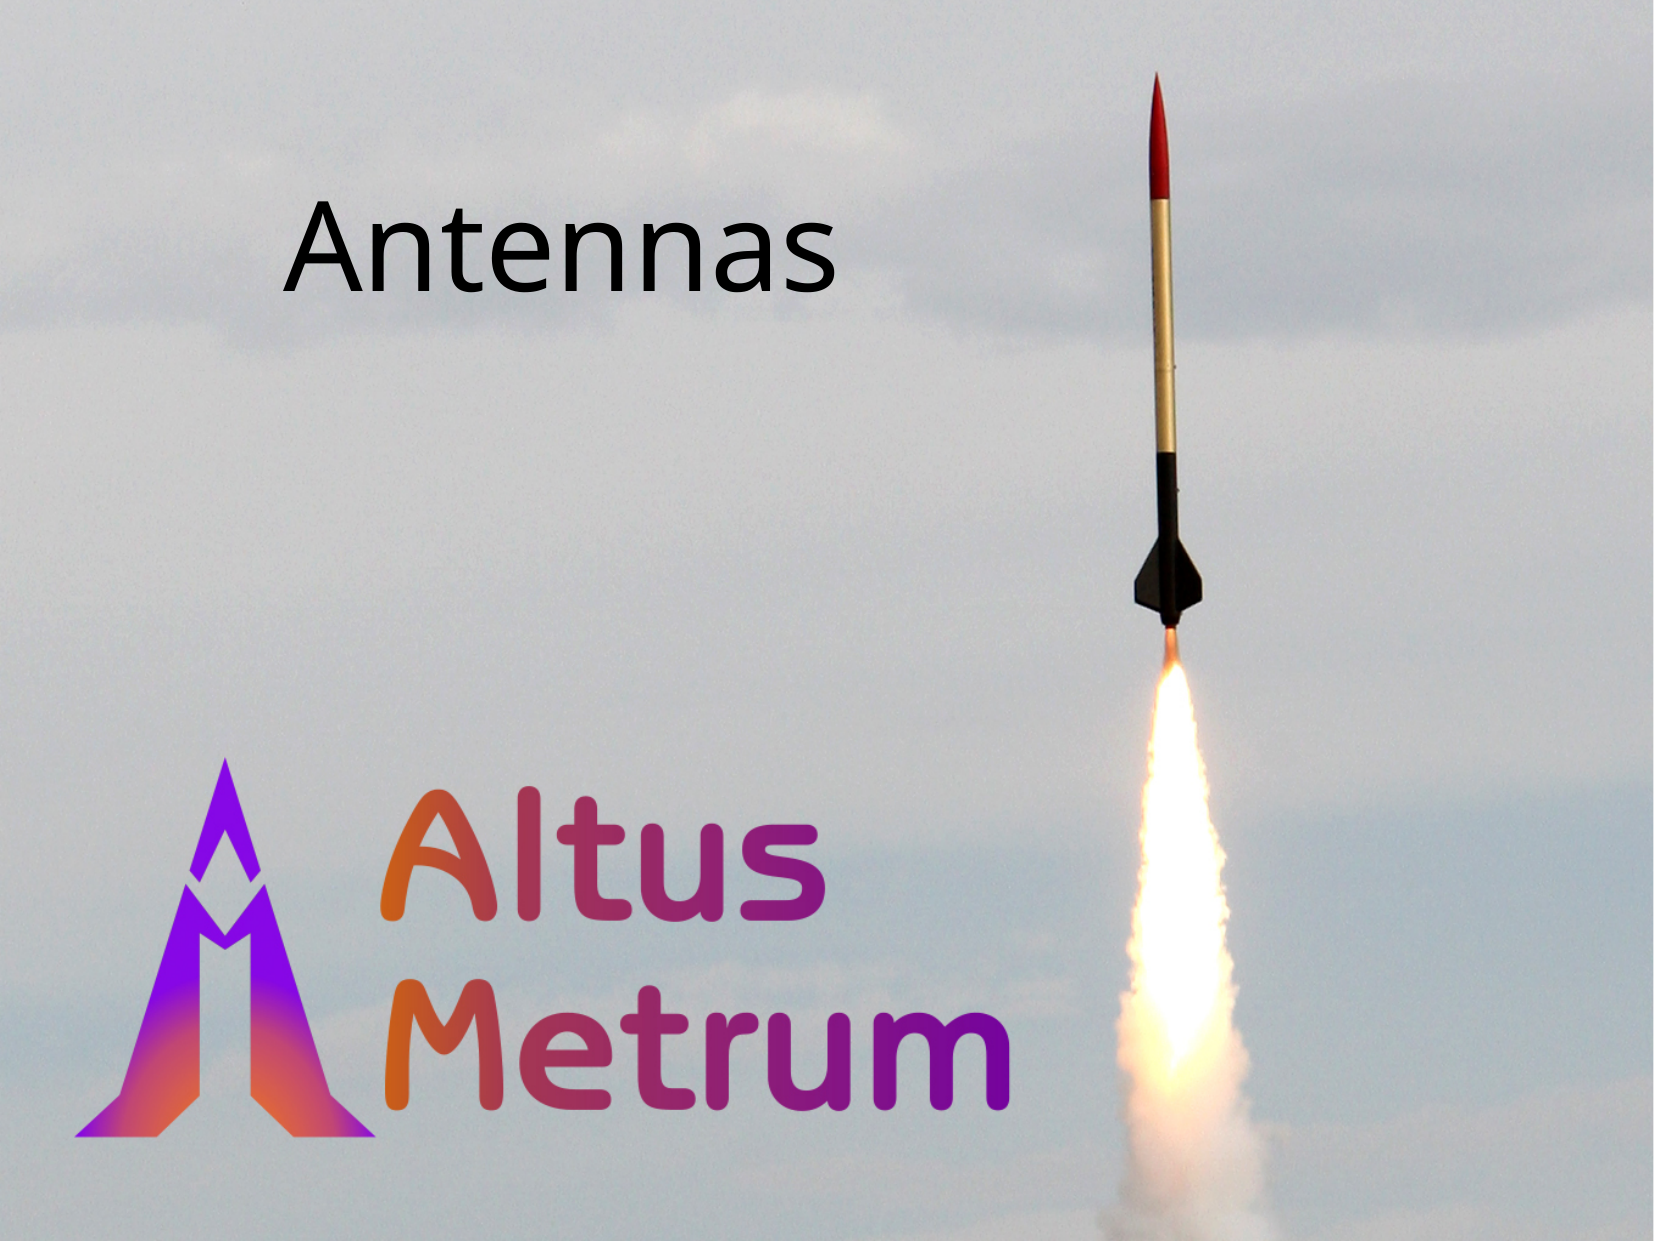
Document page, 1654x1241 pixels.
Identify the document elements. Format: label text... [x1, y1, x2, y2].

text_box Antennas [74, 150, 1051, 415]
picture [0, 0, 1654, 1241]
